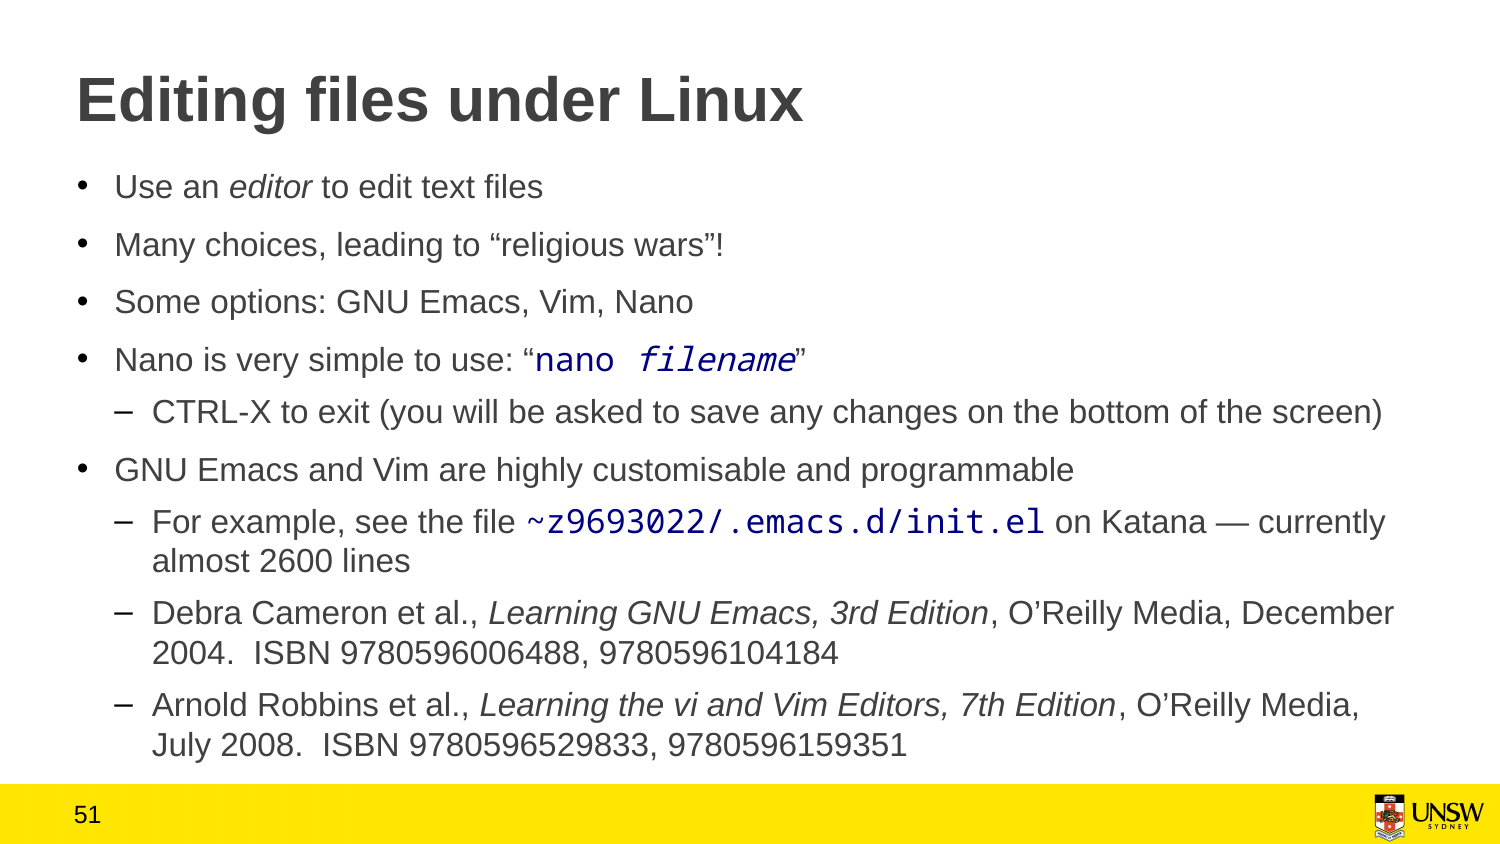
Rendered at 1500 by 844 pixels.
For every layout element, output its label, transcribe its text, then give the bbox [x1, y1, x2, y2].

picture [0, 784, 1500, 844]
text_box <number> [59, 791, 219, 839]
title Editing files under Linux [76, 59, 1427, 136]
list Use an editor to edit text files Many choices, leading to “religious wars”! Some options: GNU Emacs, Vim, Nano Nano is very simple to use: “nano filename” CTRL-X to exit (you will be asked to save any changes on the bottom of the screen) GNU Emacs and Vim are highly customisable and programmable For example, see the file ~z9693022/.emacs.d/init.el on Katana — currently almost 2600 lines Debra Cameron et al., Learning GNU Emacs, 3rd Edition, O’Reilly Media, December 2004. ISBN 9780596006488, 9780596104184 Arnold Robbins et al., Learning the vi and Vim Editors, 7th Edition, O’Reilly Media, July 2008. ISBN 9780596529833, 9780596159351 [76, 165, 1424, 756]
